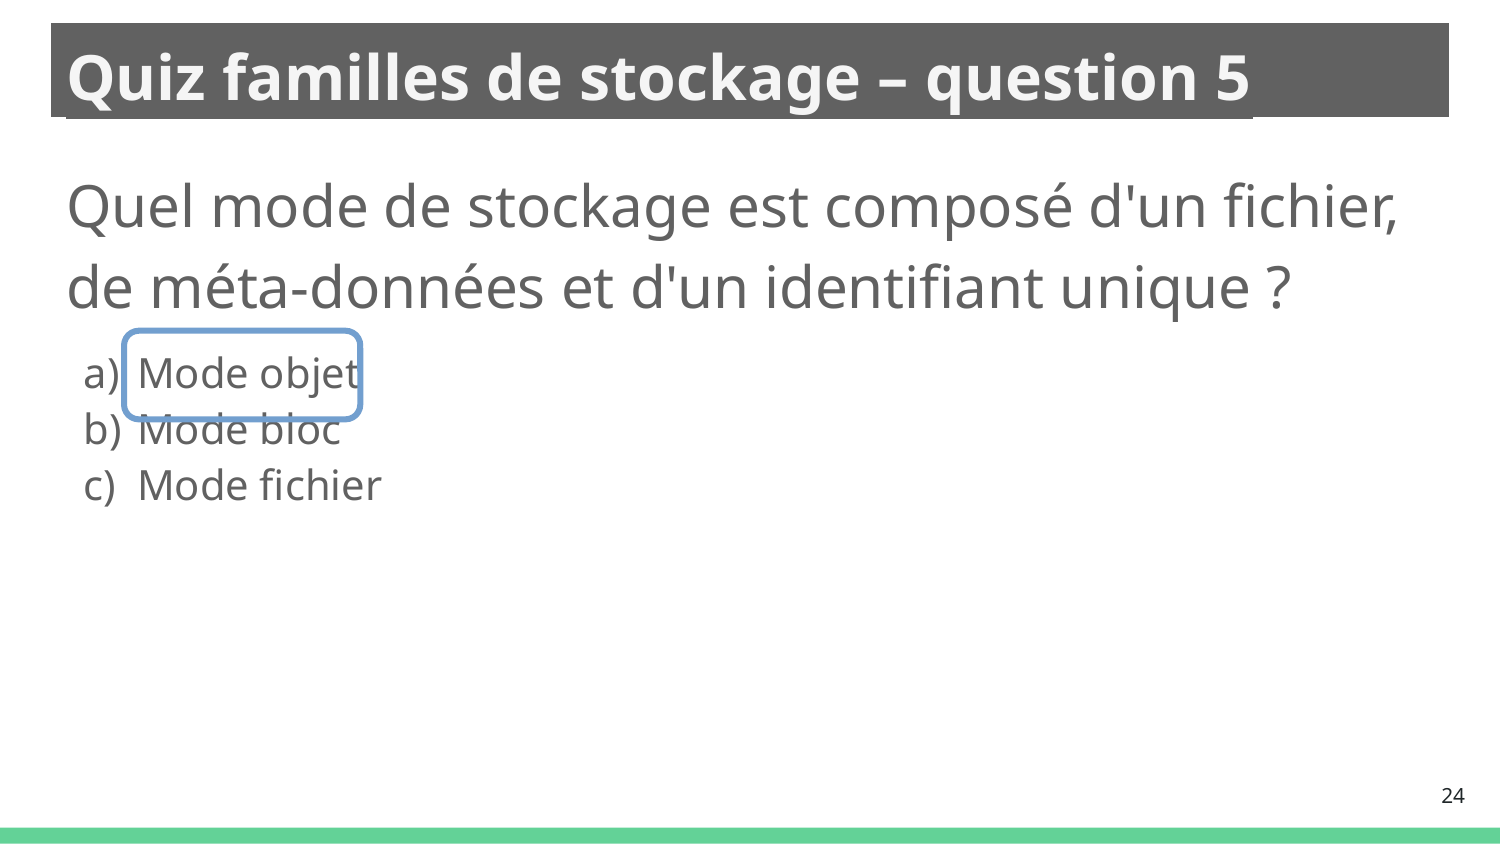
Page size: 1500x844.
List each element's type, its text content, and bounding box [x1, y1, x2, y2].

slide_number <numéro> [1389, 764, 1480, 830]
list Quel mode de stockage est composé d'un fichier, de méta-données et d'un identifiant unique ? Mode objet Mode bloc Mode fichier [51, 144, 1477, 621]
title Quiz familles de stockage – question 5 [51, 23, 1449, 117]
